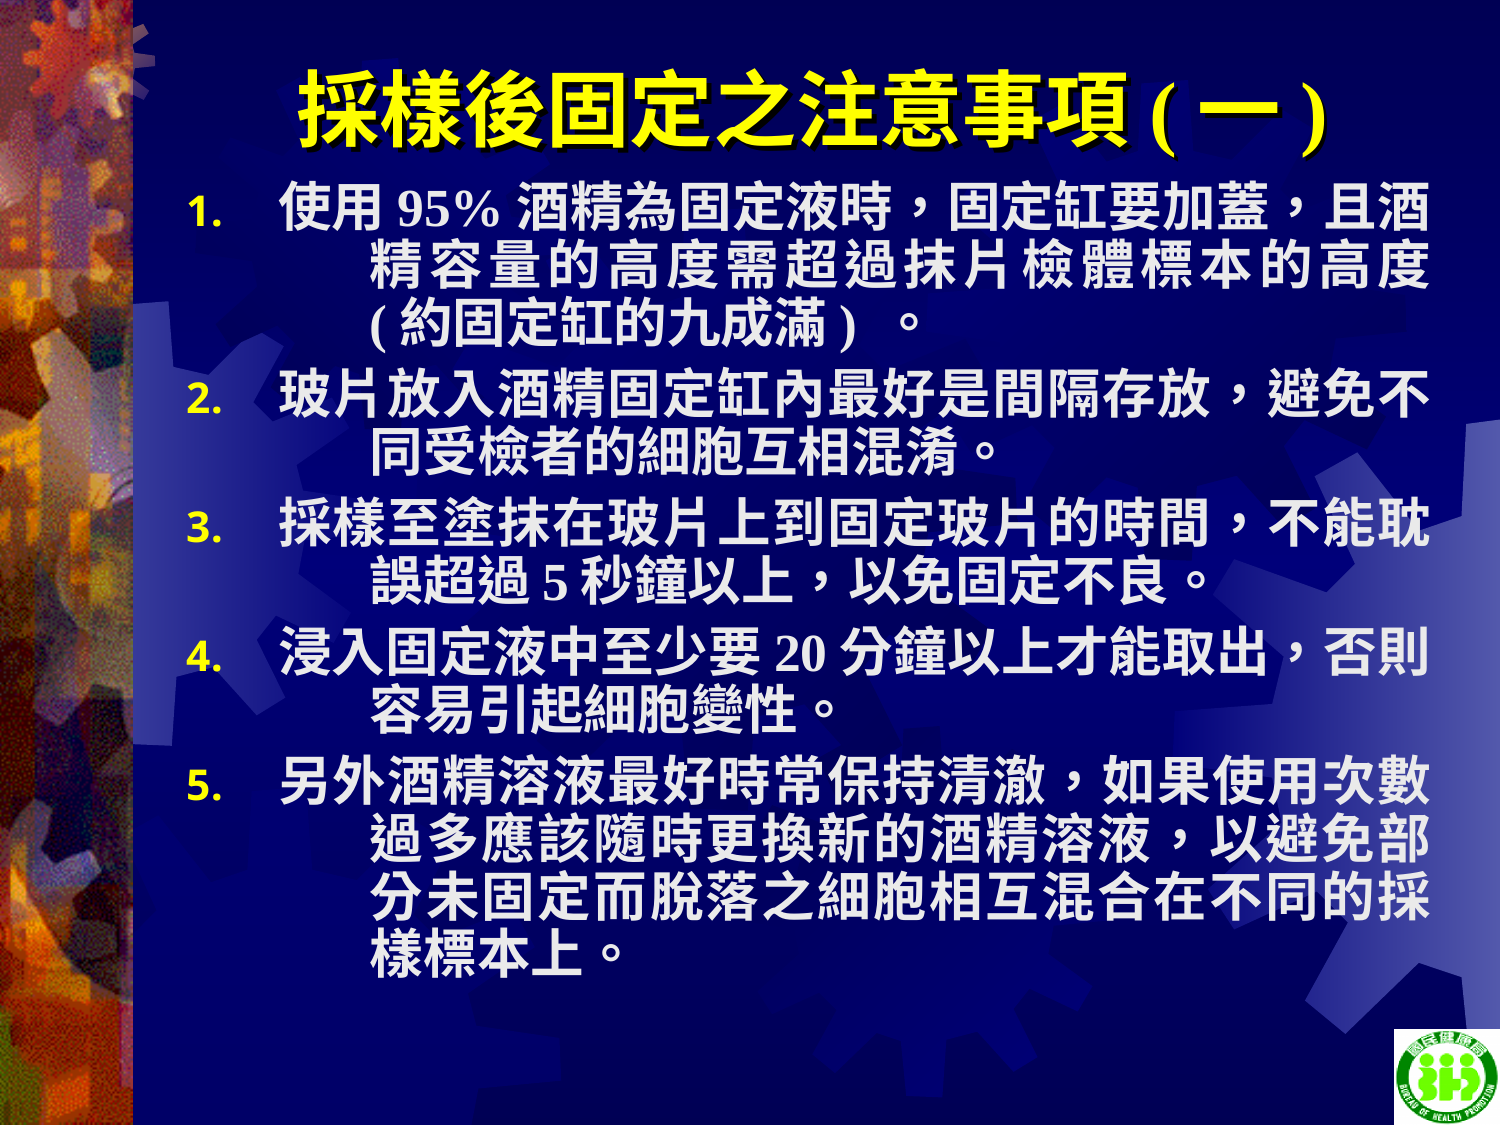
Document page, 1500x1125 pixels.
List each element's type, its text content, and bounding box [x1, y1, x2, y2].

list 使用95%酒精為固定液時，固定缸要加蓋，且酒精容量的高度需超過抹片檢體標本的高度 (約固定缸的九成滿) 。 玻片放入酒精固定缸內最好是間隔存放，避免不同受檢者的細胞互相混淆。 採樣至塗抹在玻片上到固定玻片的時間，不能耽誤超過5秒鐘以上，以免固定不良。 浸入固定液中至少要20分鐘以上才能取出，否則容易引起細胞變性。 另外酒精溶液最好時常保持清澈，如果使用次數過多應該隨時更換新的酒精溶液，以避免部分未固定而脫落之細胞相互混合在不同的採樣標本上。 [171, 172, 1447, 1000]
title 採樣後固定之注意事項(一) [174, 50, 1450, 149]
